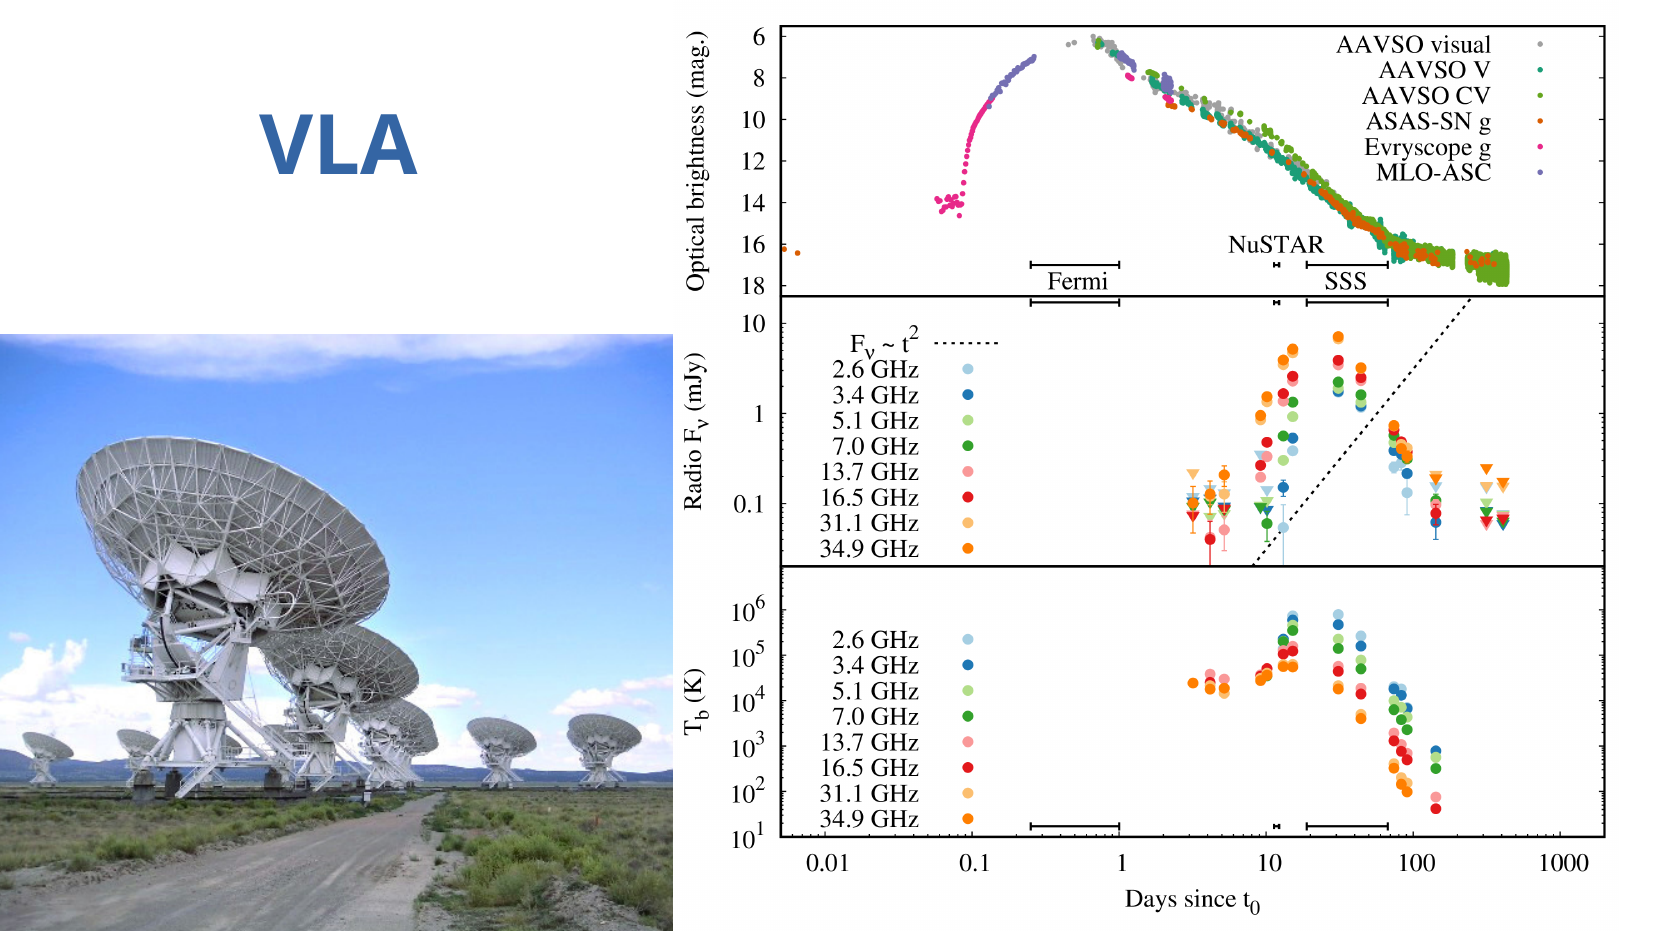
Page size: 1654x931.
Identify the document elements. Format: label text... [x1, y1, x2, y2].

picture [0, 0, 1619, 931]
title VLA [188, 82, 489, 203]
